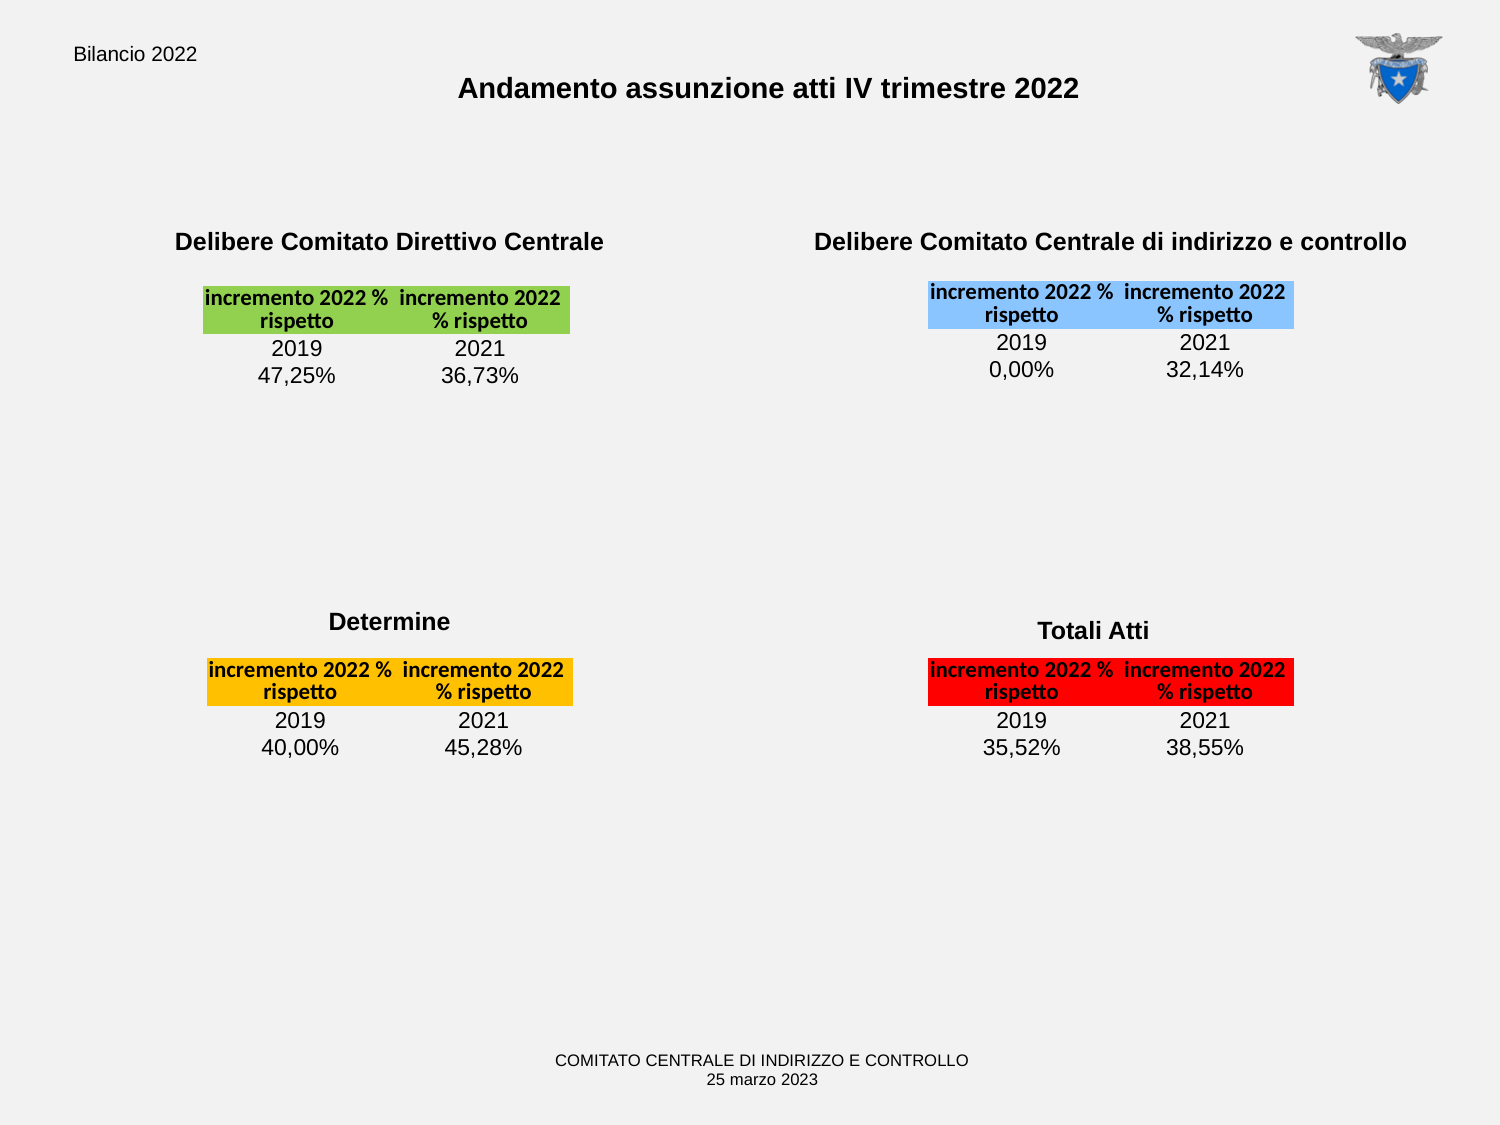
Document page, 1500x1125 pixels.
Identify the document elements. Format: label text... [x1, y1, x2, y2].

table_cell 2019 [203, 334, 391, 361]
table_cell 2021 [391, 334, 570, 361]
text_box Bilancio 2022 [58, 35, 231, 76]
table_cell 36,73% [391, 361, 570, 388]
text_box Delibere Comitato Direttivo Centrale [115, 220, 665, 267]
text_box COMITATO CENTRALE DI INDIRIZZO E CONTROLLO 25 marzo 2023 [278, 1044, 1247, 1100]
table_header incremento 2022 % rispetto [207, 658, 394, 706]
table_cell 2021 [394, 706, 573, 733]
text_box Determine [69, 600, 710, 646]
table_header incremento 2022 % rispetto [391, 286, 570, 334]
table_cell 2021 [1115, 706, 1294, 733]
picture [1352, 29, 1447, 112]
table_cell 38,55% [1115, 733, 1294, 760]
text_box Delibere Comitato Centrale di indirizzo e controllo [791, 220, 1432, 266]
table_cell 2021 [1115, 329, 1294, 356]
text_box Andamento assunzione atti IV trimestre 2022 [442, 64, 1140, 116]
table_cell 35,52% [928, 733, 1115, 760]
table_cell 47,25% [203, 361, 391, 388]
table_cell 32,14% [1115, 356, 1294, 383]
table_cell 45,28% [394, 733, 573, 760]
table_header incremento 2022 % rispetto [928, 658, 1115, 706]
table_cell 0,00% [928, 356, 1115, 383]
table_header incremento 2022 % rispetto [203, 286, 391, 334]
table_cell 2019 [928, 706, 1115, 733]
table_header incremento 2022 % rispetto [1115, 281, 1294, 329]
text_box Totali Atti [773, 609, 1414, 655]
table_cell 40,00% [207, 733, 394, 760]
table_header incremento 2022 % rispetto [394, 658, 573, 706]
table_cell 2019 [207, 706, 394, 733]
table_header incremento 2022 % rispetto [1115, 658, 1294, 706]
table_header incremento 2022 % rispetto [928, 281, 1115, 329]
table_cell 2019 [928, 329, 1115, 356]
